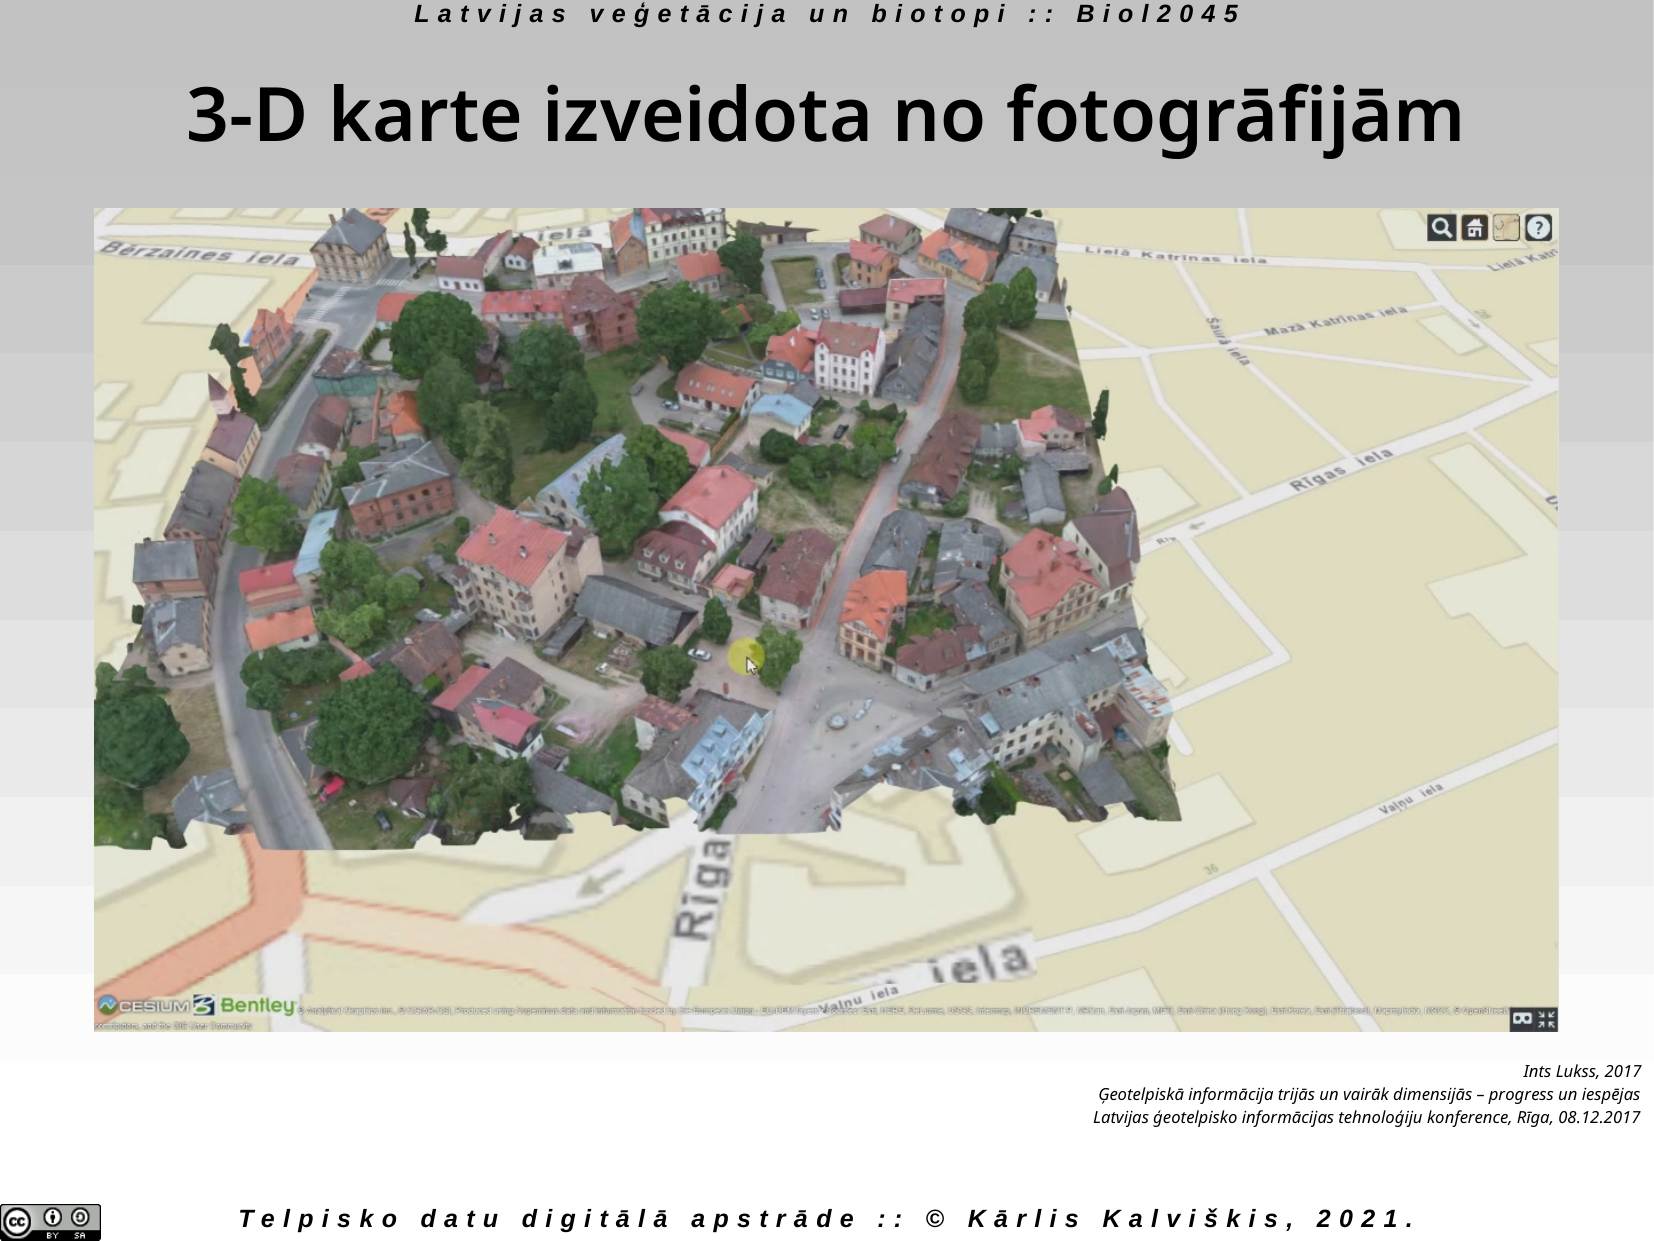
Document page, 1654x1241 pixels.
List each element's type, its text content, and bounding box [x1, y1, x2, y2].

text_box Ints Lukss, 2017 Ģeotelpiskā informācija trijās un vairāk dimensijās – progress un iespējas Latvijas ģeotelpisko informācijas tehnoloģiju konference, Rīga, 08.12.2017 [1103, 1068, 1642, 1129]
picture [0, 0, 1654, 1241]
title 3‑D karte izveidota no fotogrāfijām [29, 40, 1625, 288]
